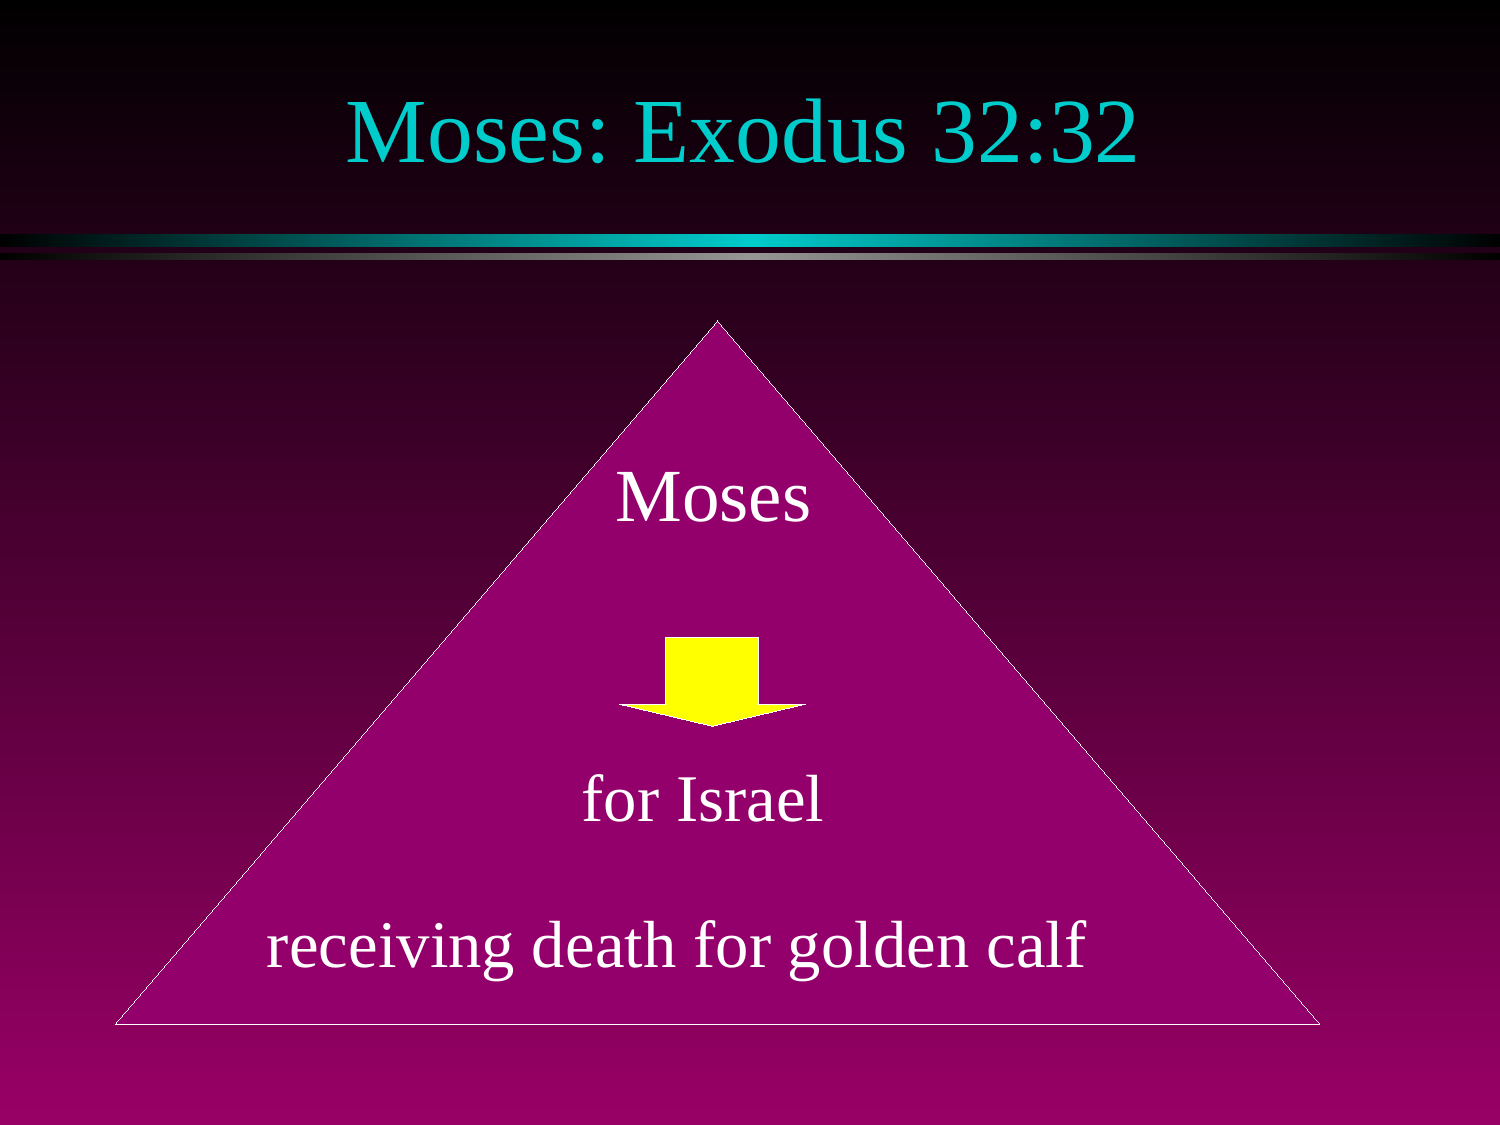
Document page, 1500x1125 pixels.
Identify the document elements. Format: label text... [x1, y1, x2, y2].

title Moses: Exodus 32:32 [99, 37, 1388, 225]
text_box receiving death for golden calf [252, 900, 1215, 990]
text_box for Israel [445, 754, 962, 844]
text_box [115, 520, 1320, 1025]
text_box Moses [538, 447, 889, 546]
text_box [609, 320, 826, 447]
